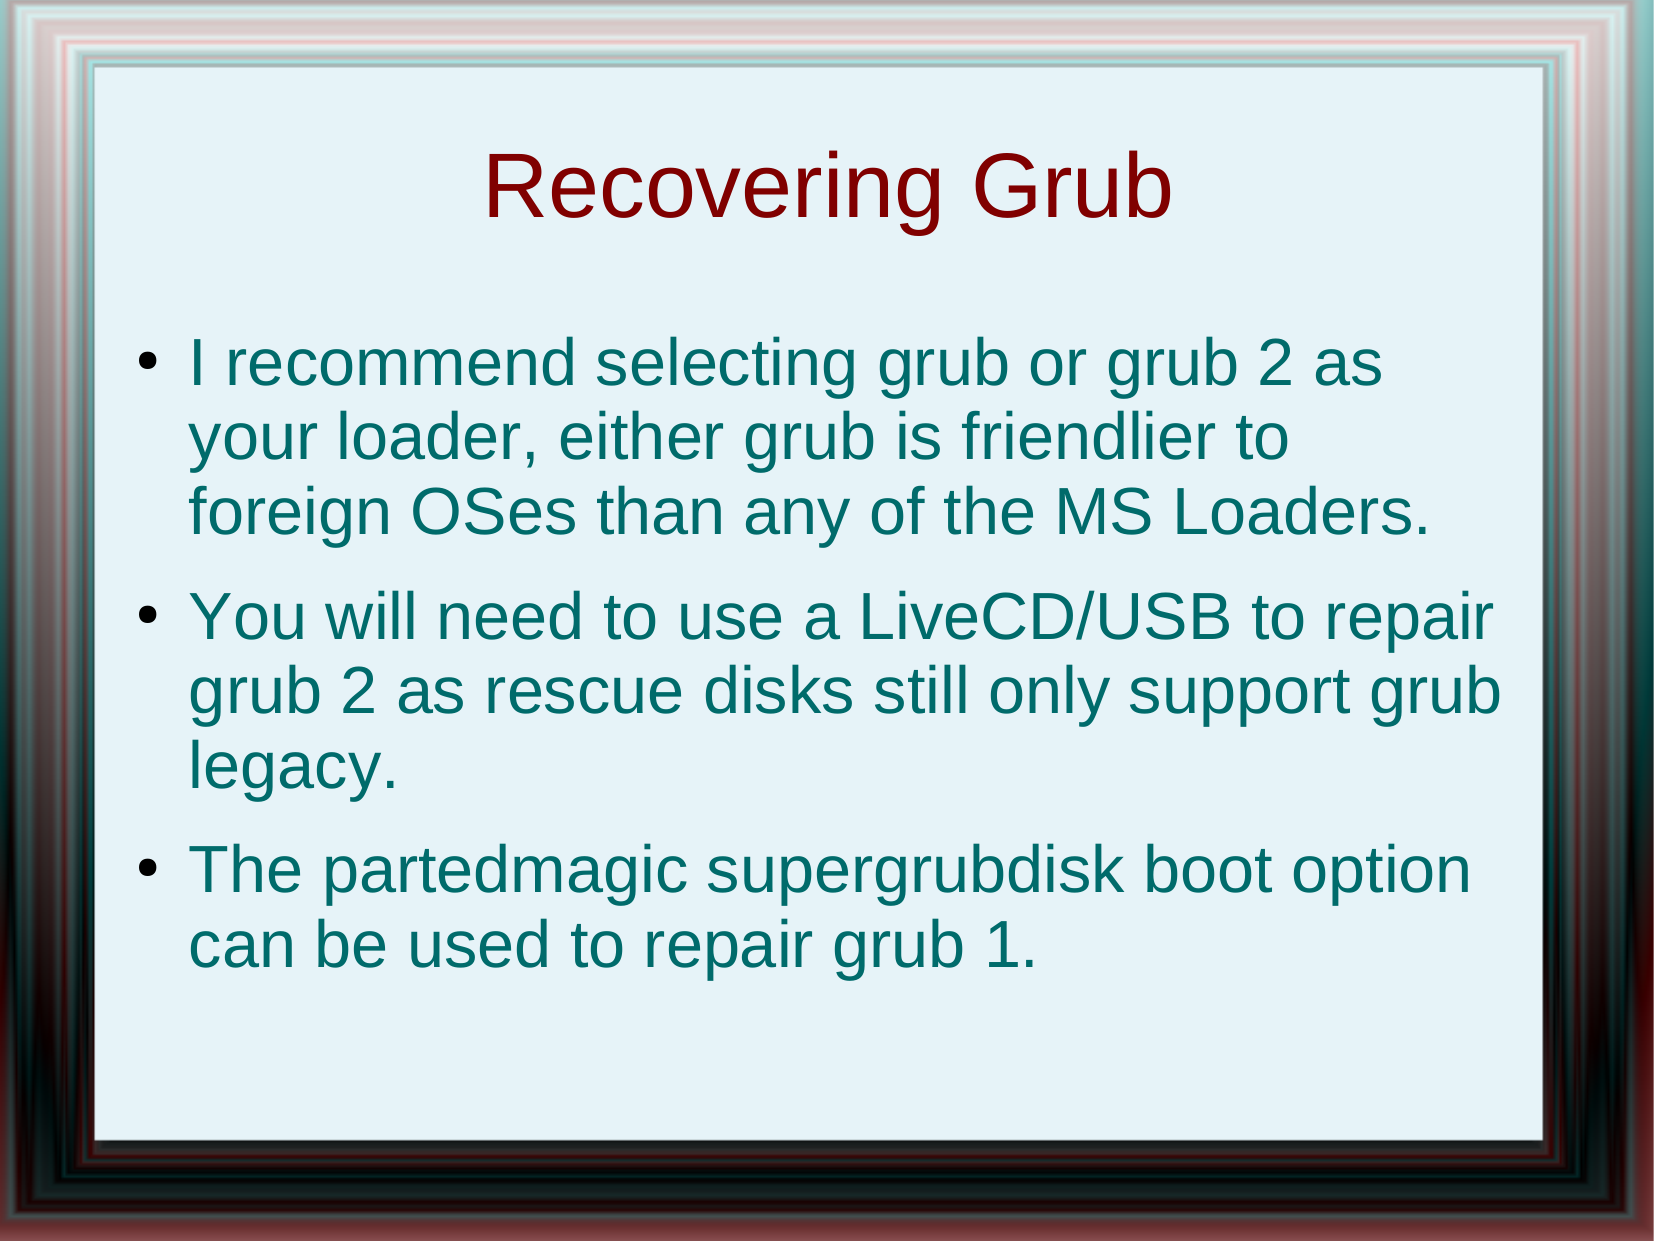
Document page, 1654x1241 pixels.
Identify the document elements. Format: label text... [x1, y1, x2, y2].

title Recovering Grub [120, 109, 1538, 263]
picture [0, 0, 1654, 1241]
list I recommend selecting grub or grub 2 as your loader, either grub is friendlier to foreign OSes than any of the MS Loaders. You will need to use a LiveCD/USB to repair grub 2 as rescue disks still only support grub legacy. The partedmagic supergrubdisk boot option can be used to repair grub 1. [118, 324, 1506, 983]
